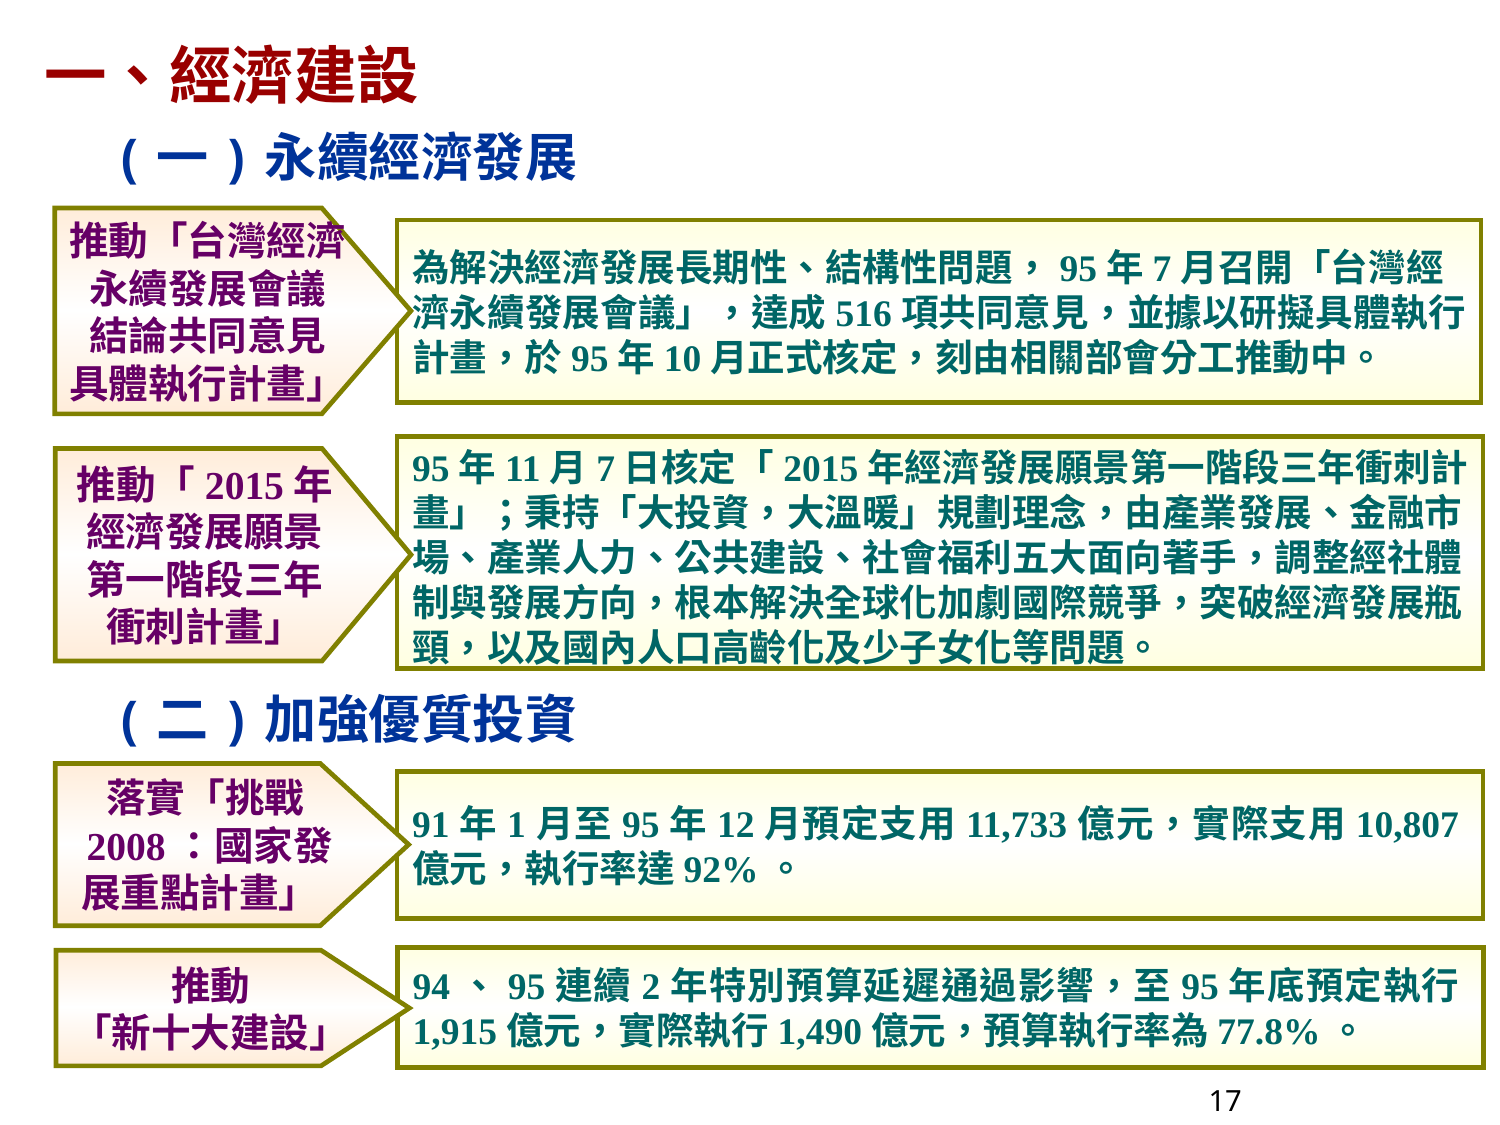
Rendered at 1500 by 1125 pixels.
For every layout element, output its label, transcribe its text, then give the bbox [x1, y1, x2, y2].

text_box [1193, 1054, 1500, 1125]
text_box 為解決經濟發展長期性、結構性問題，95年7月召開「台灣經濟永續發展會議」，達成516項共同意見，並據以研擬具體執行計畫，於95年10月正式核定，刻由相關部會分工推動中。 [397, 220, 1481, 402]
text_box 91年1月至95年12月預定支用11,733億元，實際支用10,807億元，執行率達92%。 [397, 772, 1483, 918]
text_box 94、95連續2年特別預算延遲通過影響，至95年底預定執行1,915億元，實際執行1,490億元，預算執行率為77.8%。 [398, 947, 1483, 1068]
text_box 落實「挑戰2008：國家發展重點計畫」 [55, 763, 409, 926]
text_box 95年11月7日核定「2015年經濟發展願景第一階段三年衝刺計畫」；秉持「大投資，大溫暖」規劃理念，由產業發展、金融市場、產業人力、公共建設、社會福利五大面向著手，調整經社體制與發展方向，根本解決全球化加劇國際競爭，突破經濟發展瓶頸，以及國內人口高齡化及少子女化等問題。 [397, 436, 1483, 669]
text_box 推動「台灣經濟永續發展會議 結論共同意見 具體執行計畫」 [54, 208, 411, 414]
text_box 推動「2015年 經濟發展願景 第一階段三年 衝刺計畫」 [55, 448, 412, 662]
text_box (一)永續經濟發展 [98, 116, 1374, 195]
text_box (二)加強優質投資 [98, 678, 1374, 757]
text_box 推動 「新十大建設」 [55, 950, 410, 1066]
text_box 一、經濟建設 [29, 28, 1306, 119]
